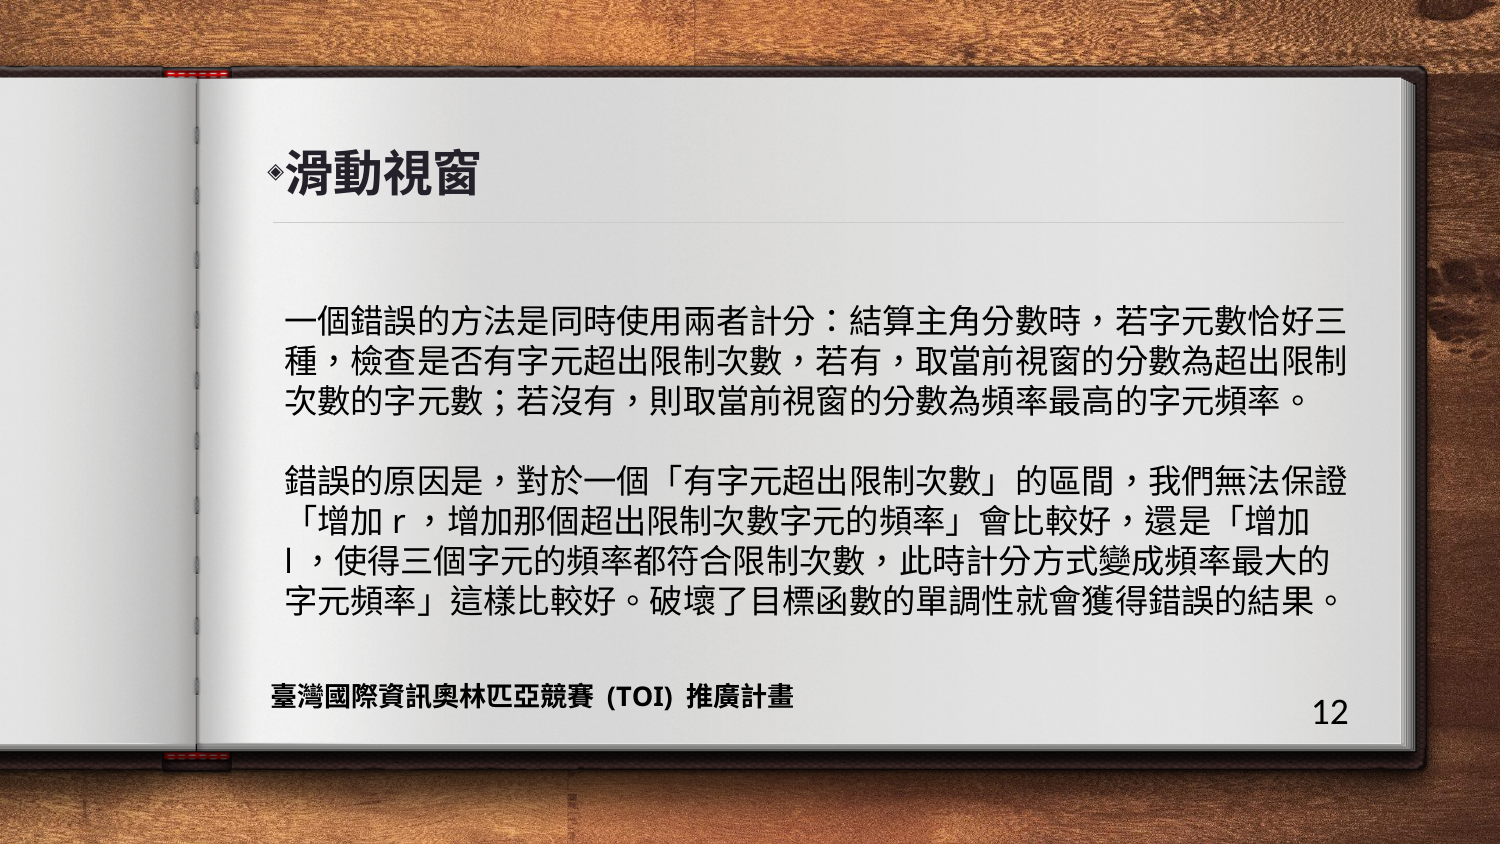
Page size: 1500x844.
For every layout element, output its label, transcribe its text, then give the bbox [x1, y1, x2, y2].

list 滑動視窗 [252, 126, 1194, 216]
text_box 一個錯誤的方法是同時使用兩者計分：結算主角分數時，若字元數恰好三種，檢查是否有字元超出限制次數，若有，取當前視窗的分數為超出限制次數的字元數；若沒有，則取當前視窗的分數為頻率最高的字元頻率。 錯誤的原因是，對於一個「有字元超出限制次數」的區間，我們無法保證「增加r，增加那個超出限制次數字元的頻率」會比較好，還是「增加l，使得三個字元的頻率都符合限制次數，此時計分方式變成頻率最大的字元頻率」這樣比較好。破壞了目標函數的單調性就會獲得錯誤的結果。 [269, 293, 1367, 713]
text_box [1295, 672, 1386, 737]
